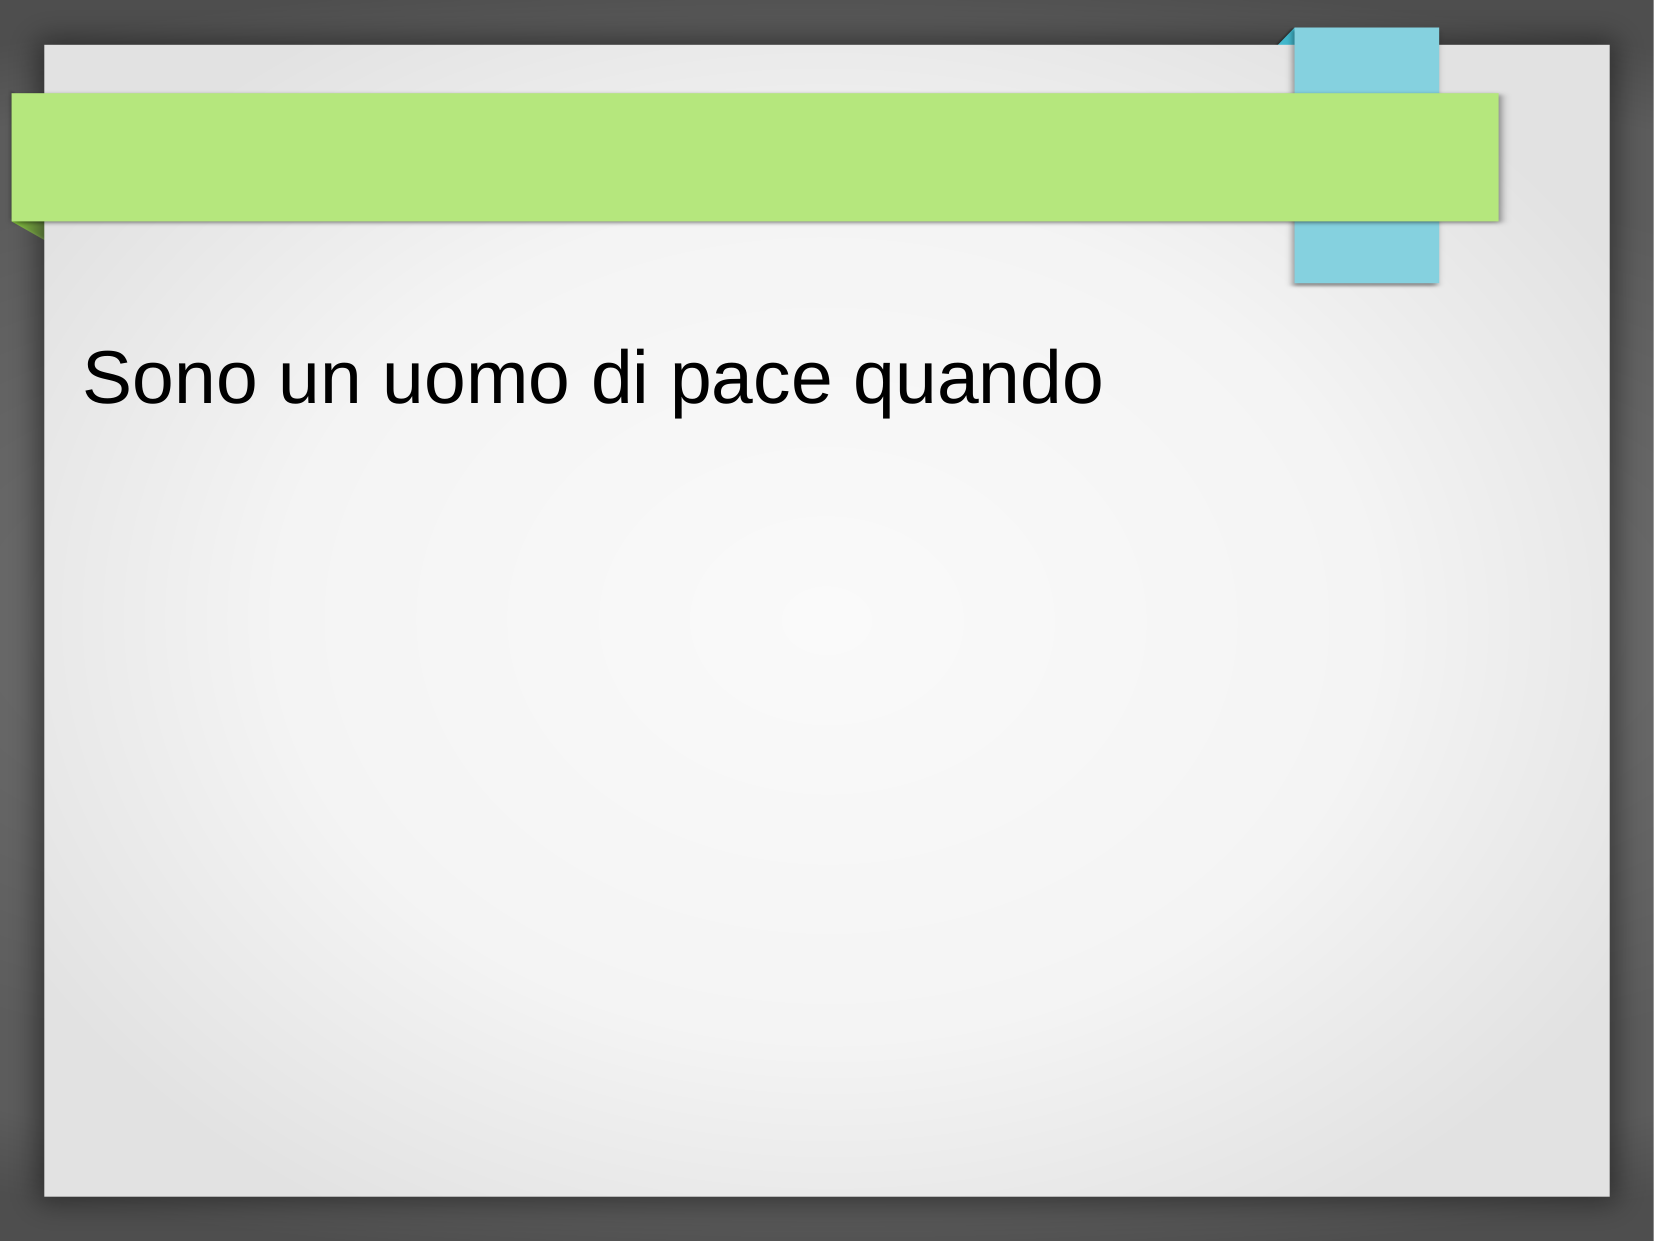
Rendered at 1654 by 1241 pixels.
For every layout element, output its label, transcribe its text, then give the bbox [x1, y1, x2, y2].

title Sono un uomo di pace quando [82, 94, 1264, 662]
picture [0, 0, 1654, 1241]
